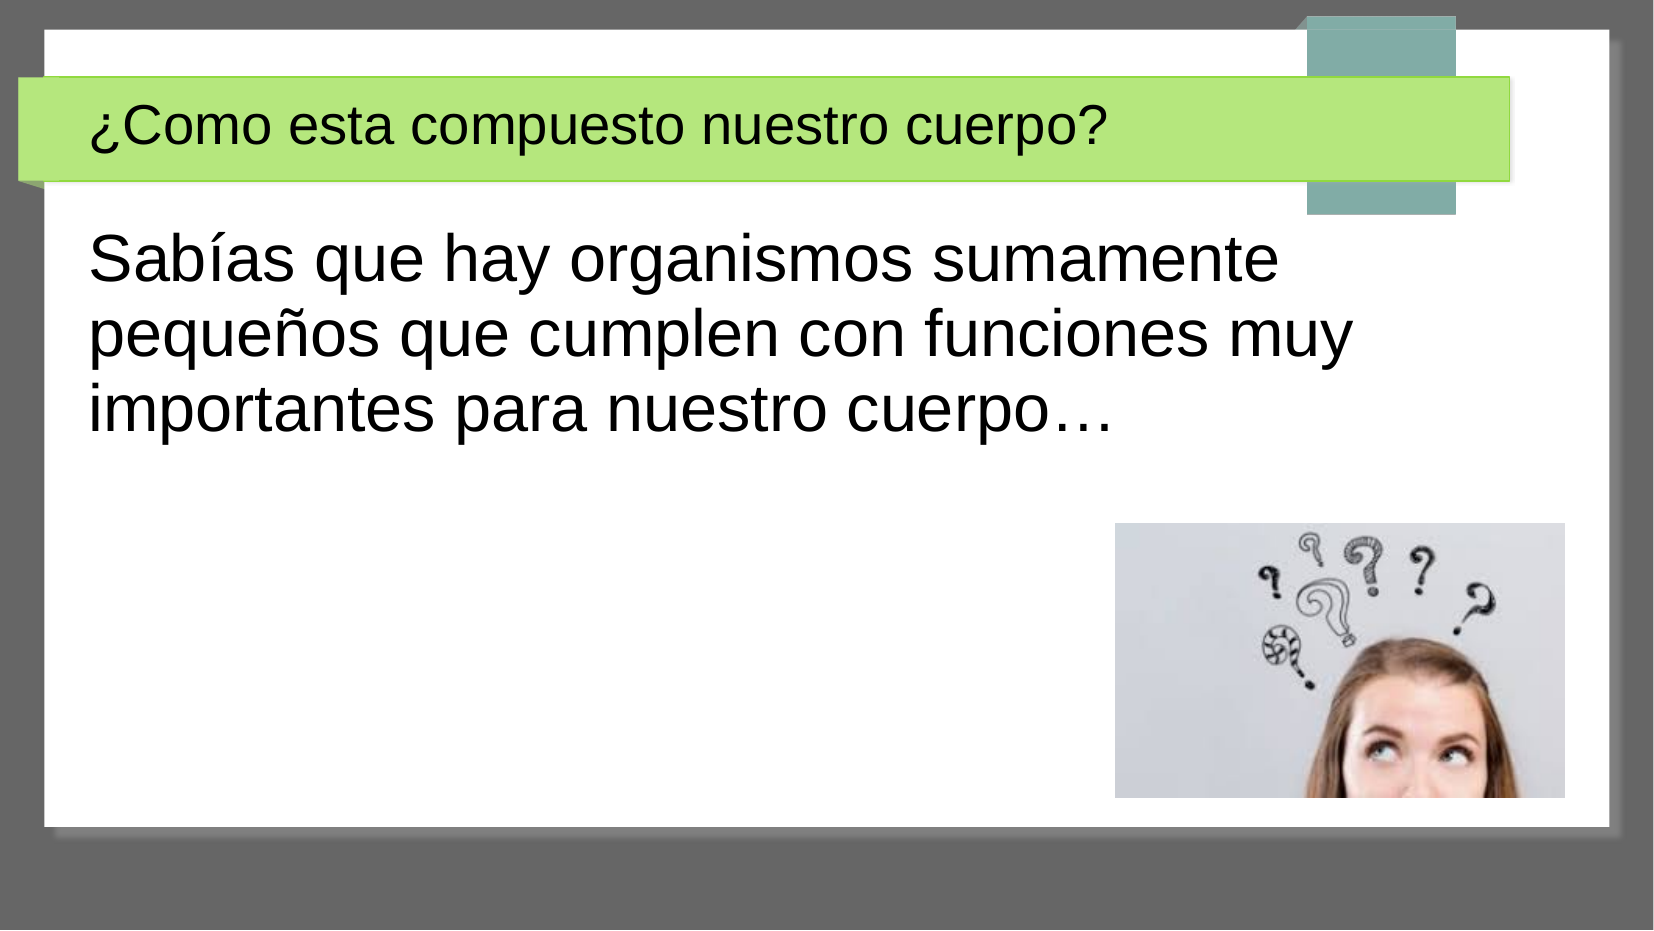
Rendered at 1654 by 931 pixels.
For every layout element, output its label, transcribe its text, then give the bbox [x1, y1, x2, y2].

title ¿Como esta compuesto nuestro cuerpo? [88, 73, 1506, 178]
subtitle Sabías que hay organismos sumamente pequeños que cumplen con funciones muy importantes para nuestro cuerpo… [88, 221, 1565, 813]
picture [1115, 523, 1565, 798]
